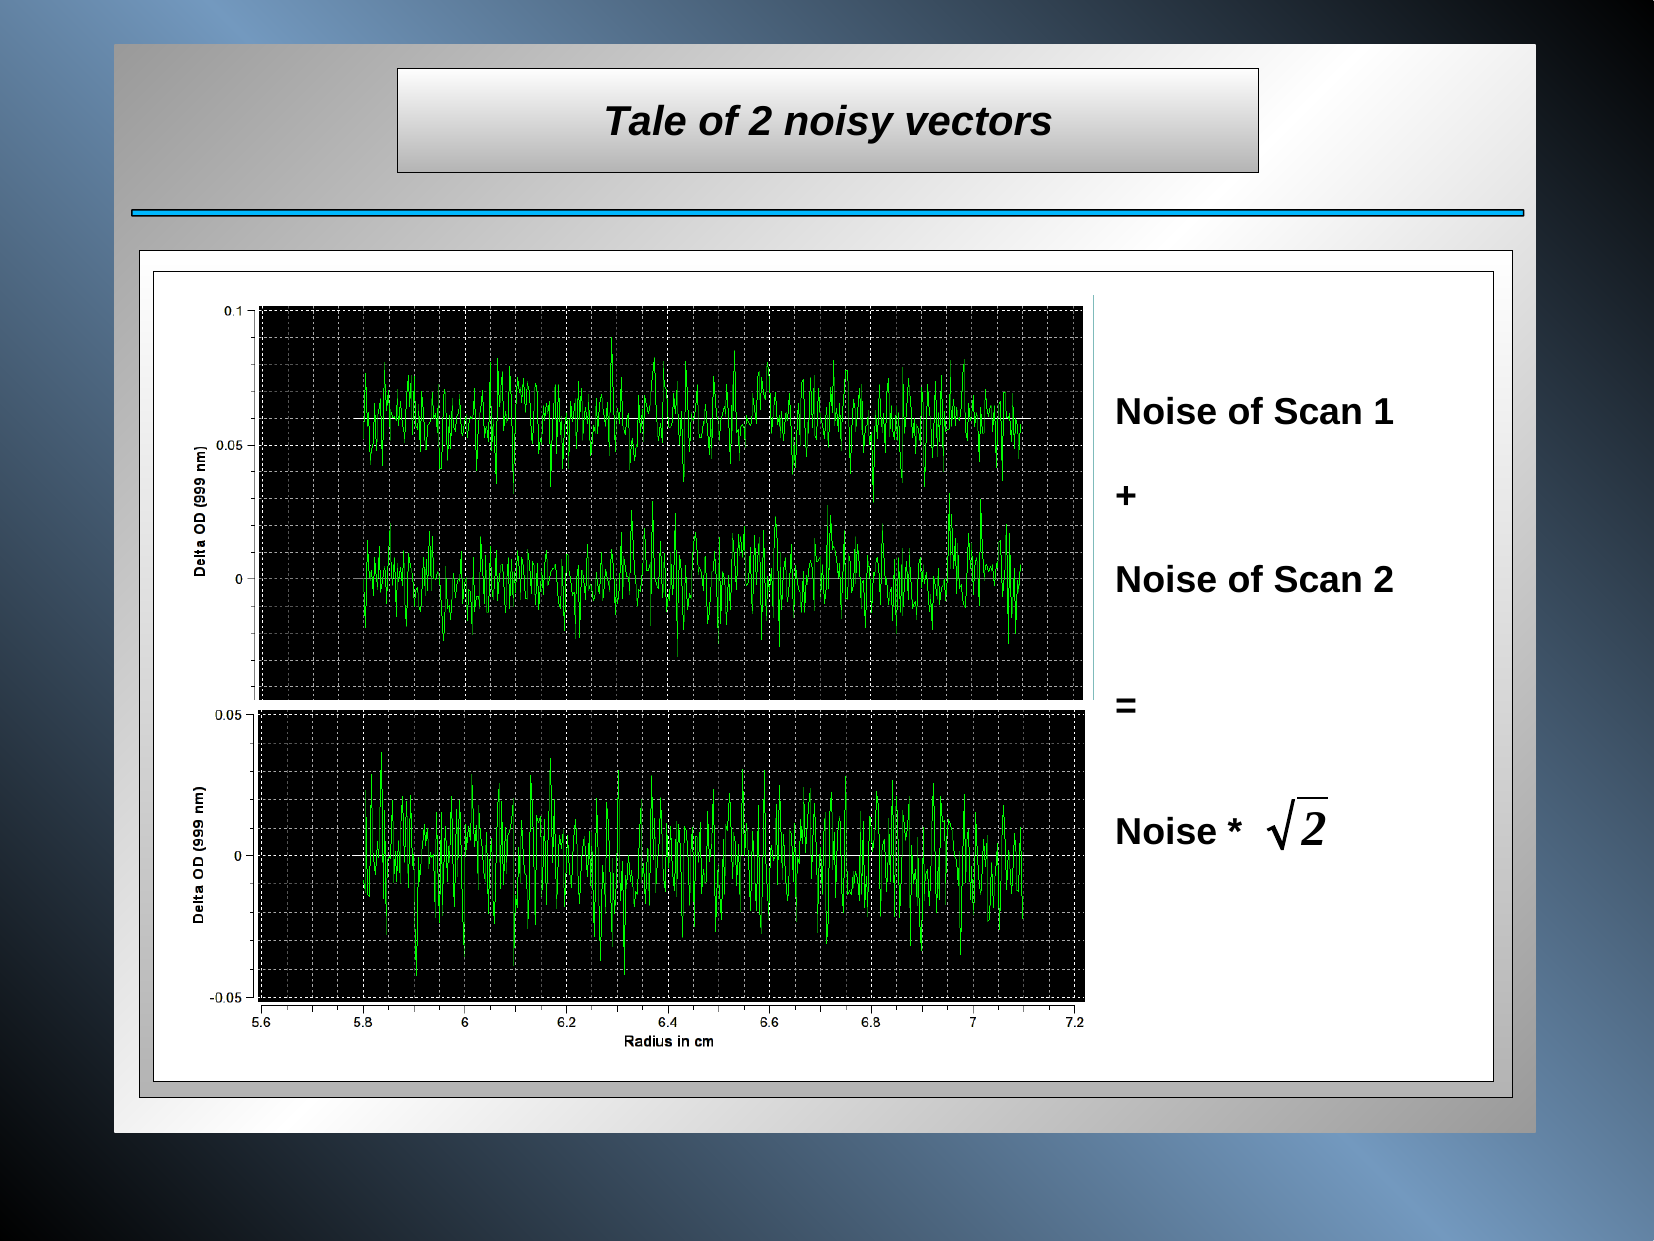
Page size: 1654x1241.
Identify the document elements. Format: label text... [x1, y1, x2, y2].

picture [181, 295, 1094, 1057]
text_box [131, 209, 1524, 216]
chart [1258, 794, 1332, 857]
text_box Noise of Scan 1 + Noise of Scan 2 = Noise * [1115, 390, 1482, 853]
text_box Tale of 2 noisy vectors [397, 68, 1259, 173]
text_box [139, 250, 1513, 1098]
